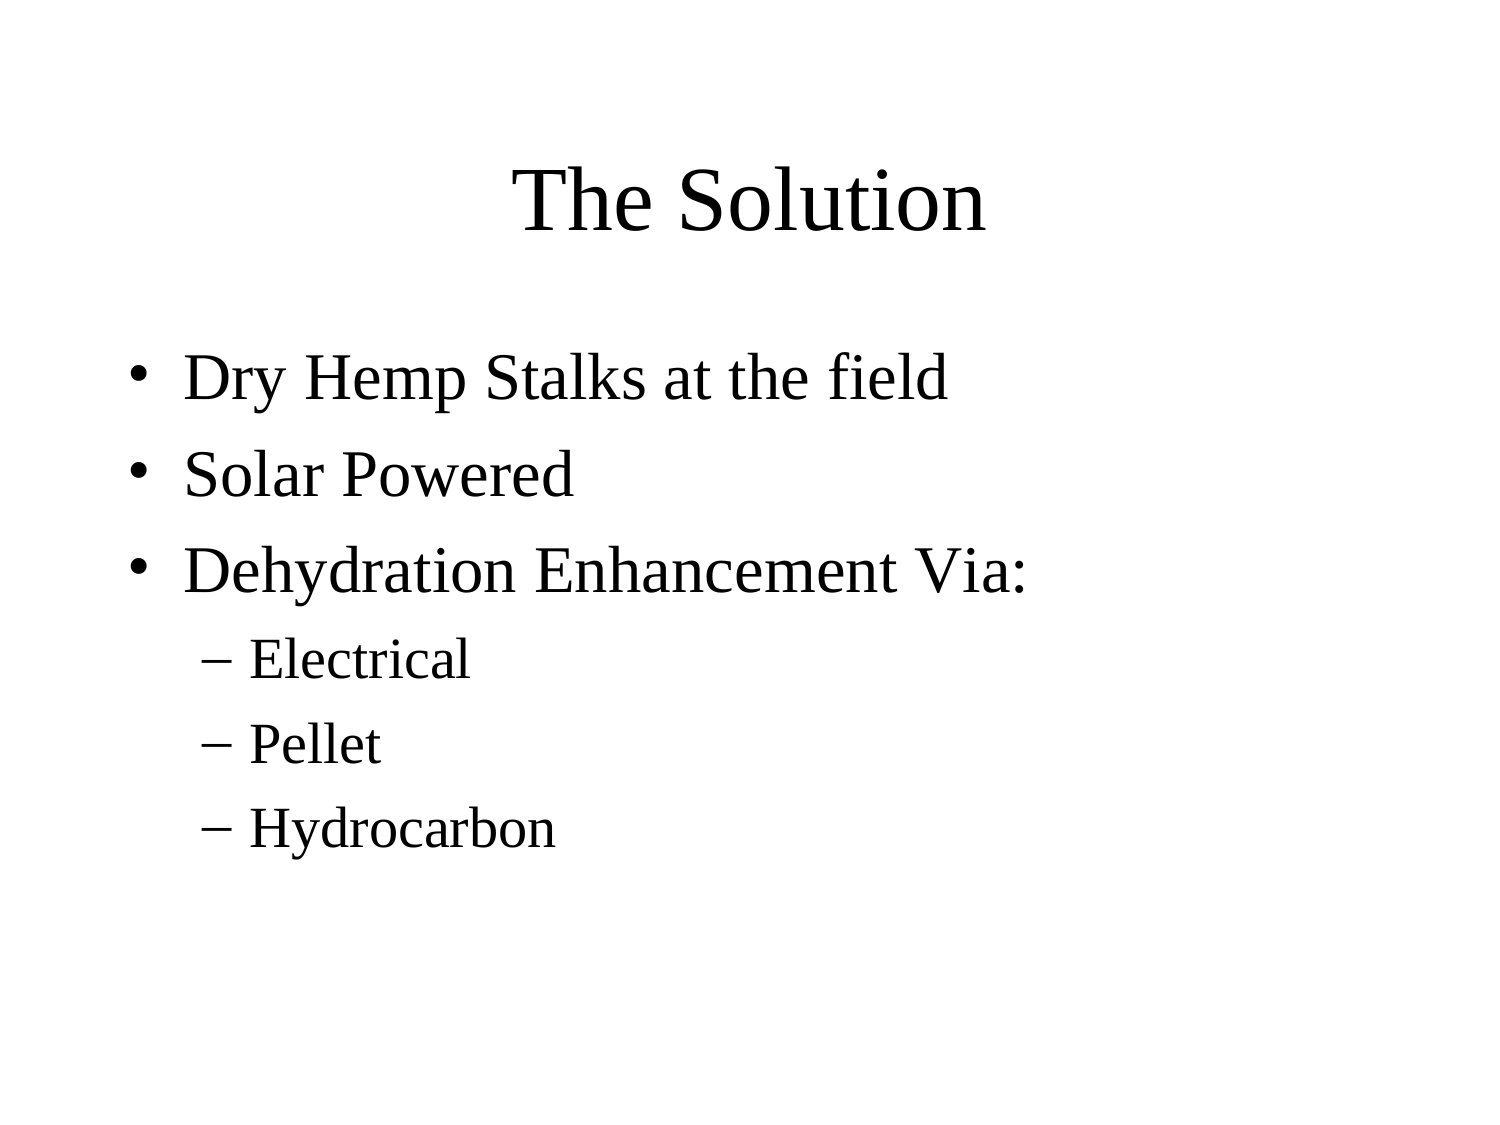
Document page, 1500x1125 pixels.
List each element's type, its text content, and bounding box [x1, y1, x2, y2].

title The Solution [112, 99, 1388, 288]
list Dry Hemp Stalks at the field Solar Powered Dehydration Enhancement Via: Electrical Pellet Hydrocarbon [112, 324, 1388, 1000]
